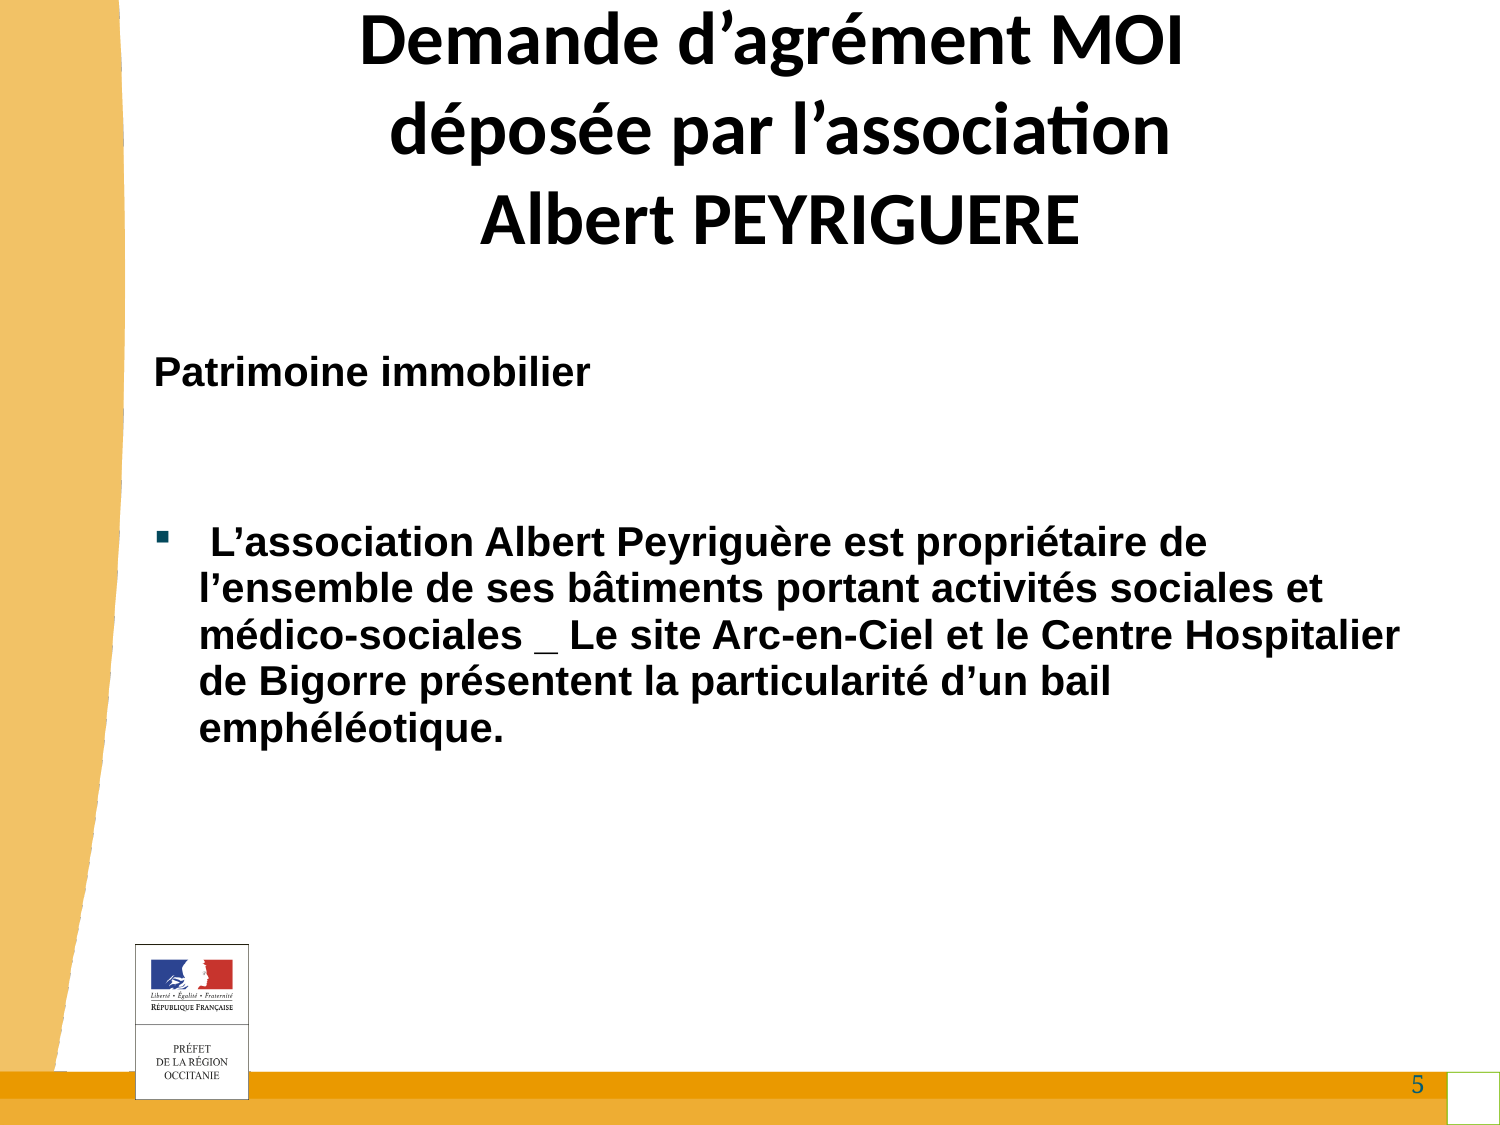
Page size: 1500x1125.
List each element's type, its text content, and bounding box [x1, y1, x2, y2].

slide_number <numéro> [1299, 1042, 1425, 1103]
picture [0, 0, 1500, 1125]
list Patrimoine immobilier L’association Albert Peyriguère est propriétaire de l’ensemble de ses bâtiments portant activités sociales et médico-sociales _ Le site Arc-en-Ciel et le Centre Hospitalier de Bigorre présentent la particularité d’un bail emphéléotique. [153, 260, 1402, 874]
title Demande d’agrément MOI déposée par l’association Albert PEYRIGUERE [106, 11, 1457, 260]
